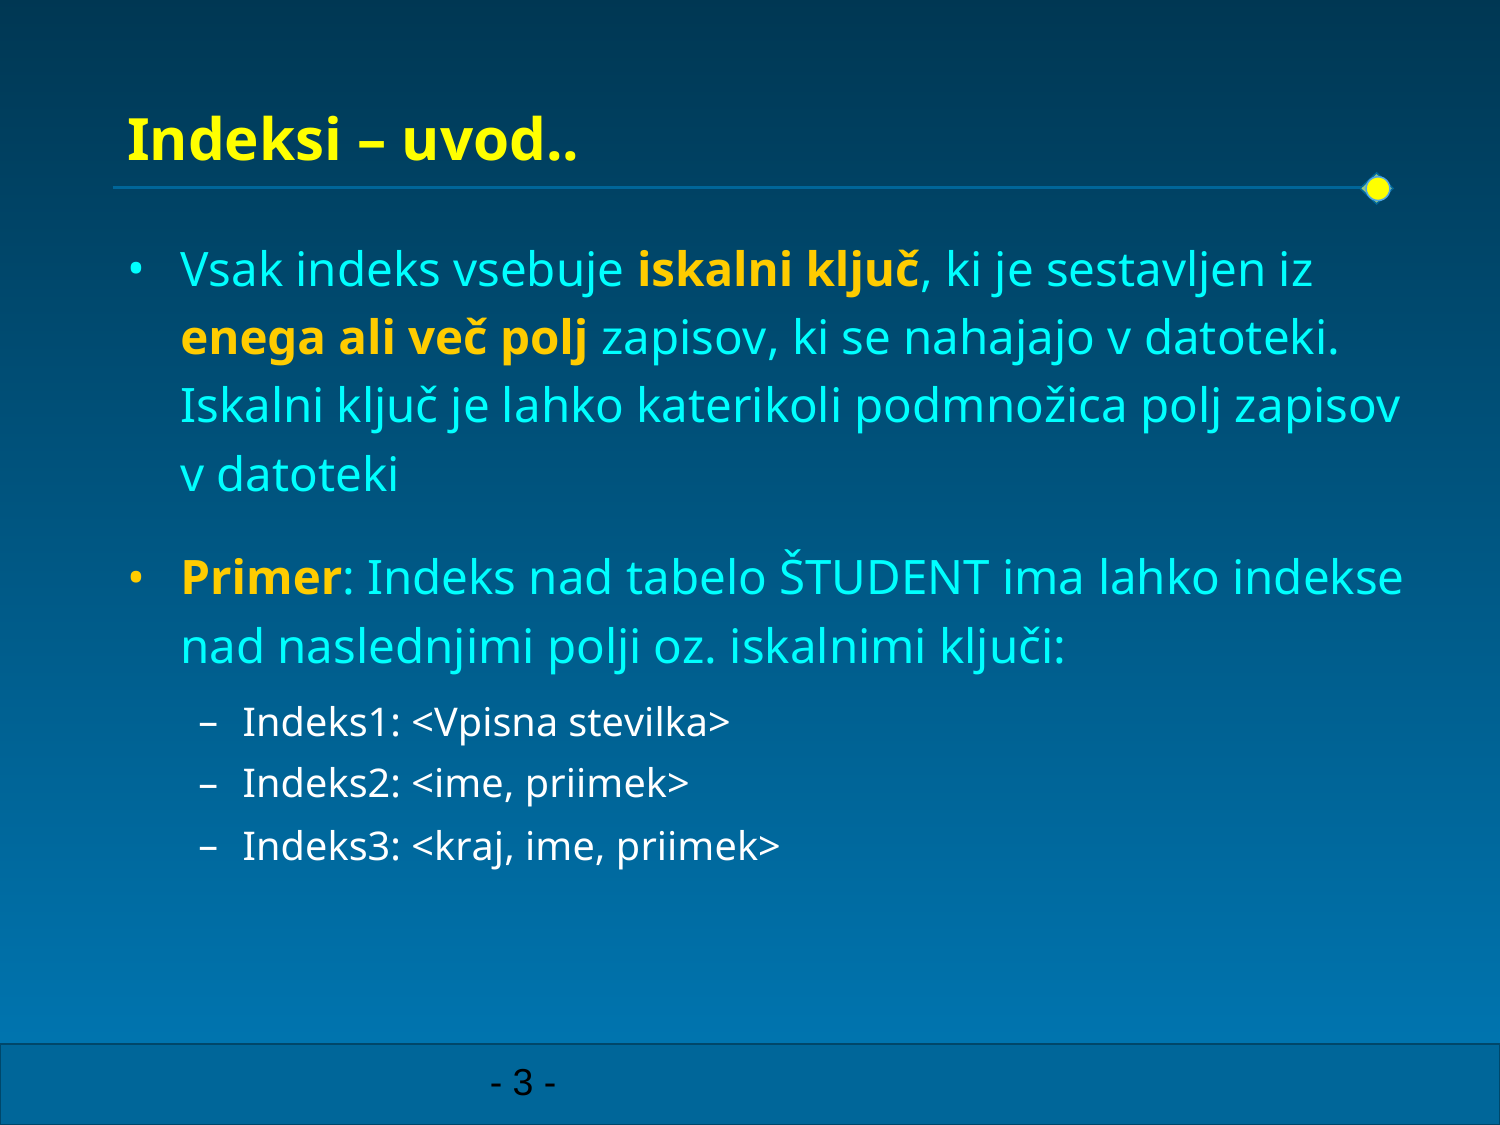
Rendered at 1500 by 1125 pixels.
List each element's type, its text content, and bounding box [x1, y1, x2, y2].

title Indeksi – uvod.. [112, 94, 1388, 181]
text_box Vsak indeks vsebuje iskalni ključ, ki je sestavljen iz enega ali več polj zapisov, ki se nahajajo v datoteki. Iskalni ključ je lahko katerikoli podmnožica polj zapisov v datoteki Primer: Indeks nad tabelo ŠTUDENT ima lahko indekse nad naslednjimi polji oz. iskalnimi ključi: Indeks1: <Vpisna stevilka> Indeks2: <ime, priimek> Indeks3: <kraj, ime, priimek> [112, 219, 1424, 882]
